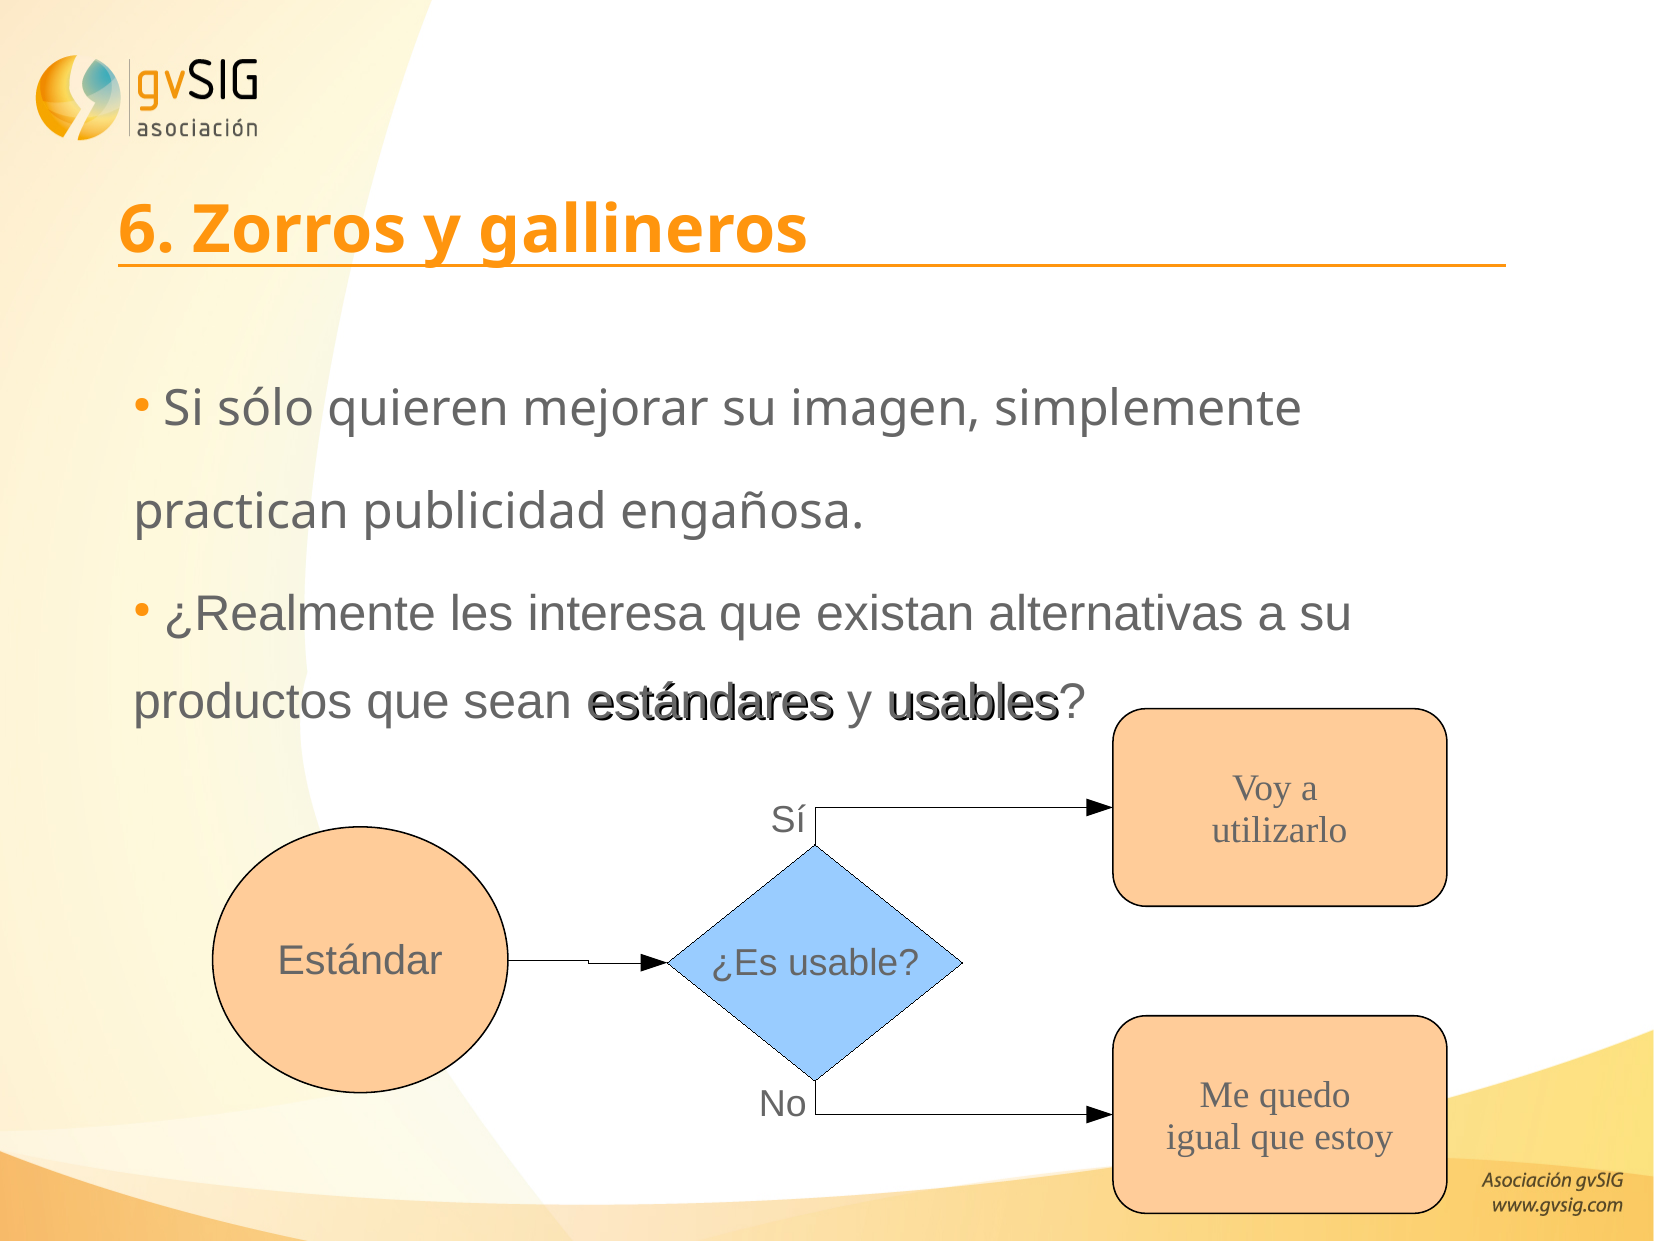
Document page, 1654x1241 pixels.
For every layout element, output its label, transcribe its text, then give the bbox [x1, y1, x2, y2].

title 6. Zorros y gallineros [118, 177, 1607, 276]
text_box Si sólo quieren mejorar su imagen, simplemente practican publicidad engañosa. ¿Realmente les interesa que existan alternativas a su productos que sean estándares y usables? [118, 330, 1477, 663]
text_box Estándar [212, 826, 508, 1093]
text_box Me quedo igual que estoy [1112, 1015, 1447, 1214]
text_box No [744, 1074, 822, 1132]
text_box Sí [755, 791, 822, 849]
text_box Voy a utilizarlo [1112, 708, 1447, 907]
text_box ¿Es usable? [667, 849, 963, 1076]
picture [0, 0, 1654, 1241]
